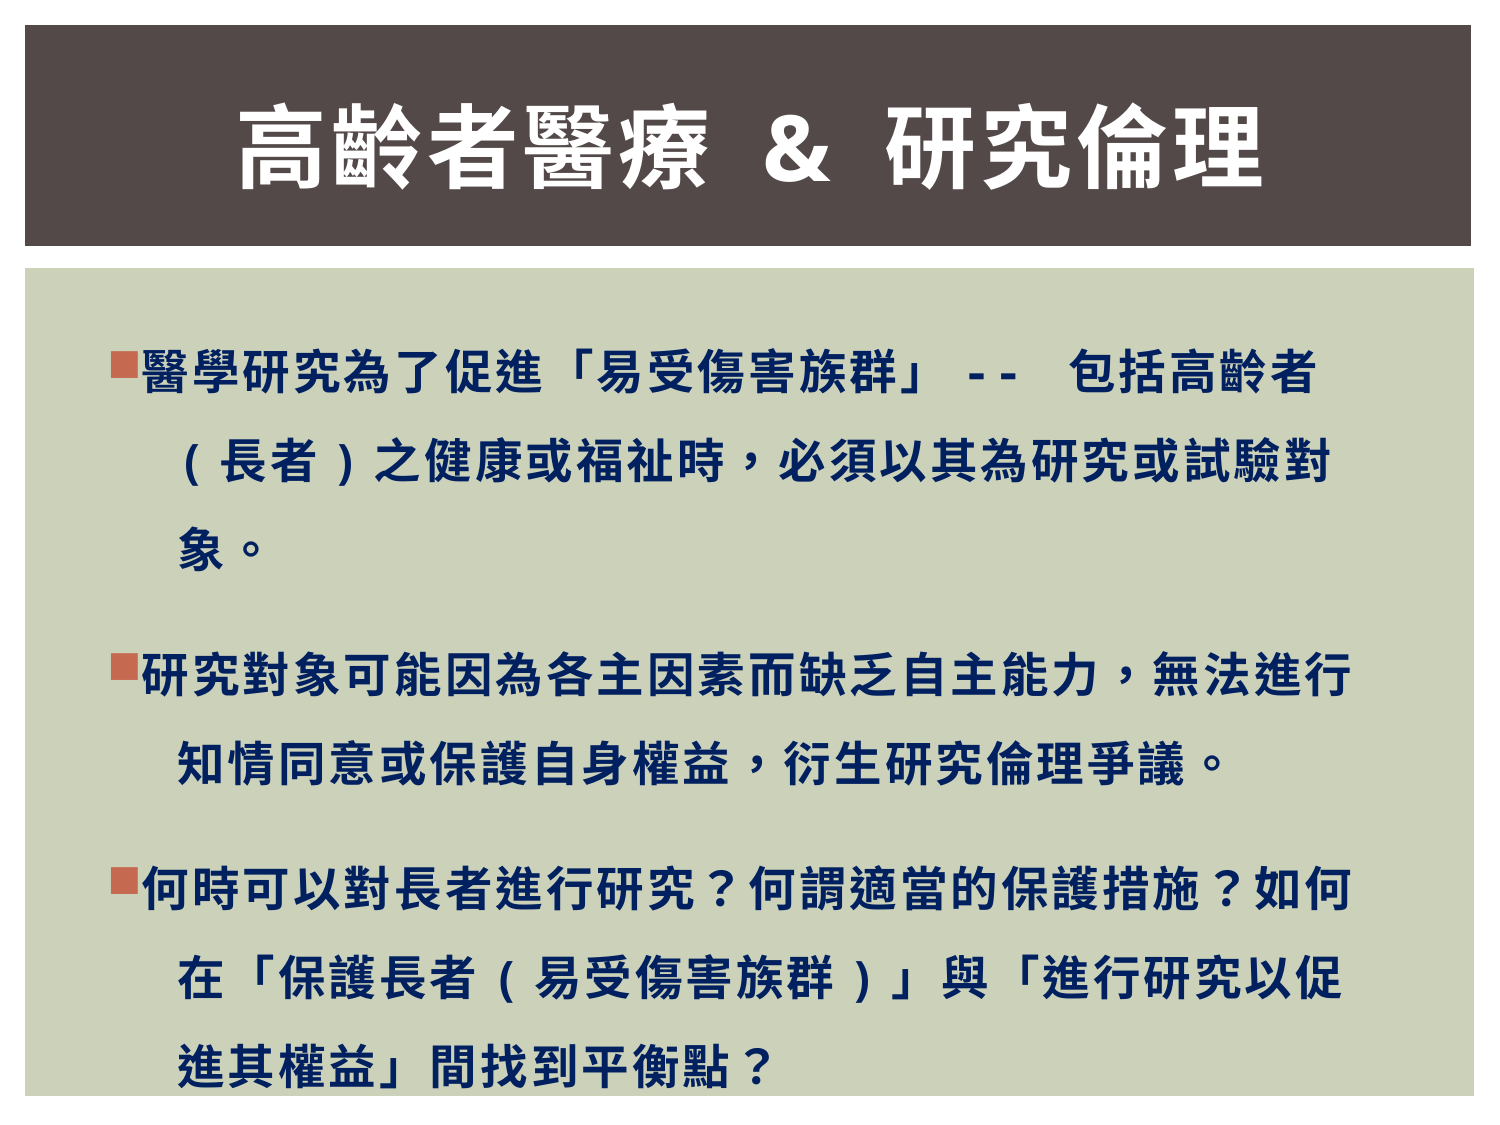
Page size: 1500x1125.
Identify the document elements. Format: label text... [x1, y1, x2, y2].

title 高齡者醫療 & 研究倫理 [62, 58, 1438, 232]
list 醫學研究為了促進「易受傷害族群」-- 包括高齡者(長者)之健康或福祉時，必須以其為研究或試驗對象。 研究對象可能因為各主因素而缺乏自主能力，無法進行知情同意或保護自身權益，衍生研究倫理爭議。 何時可以對長者進行研究？何謂適當的保護措施？如何在「保護長者(易受傷害族群)」與「進行研究以促進其權益」間找到平衡點？ [76, 302, 1388, 1106]
